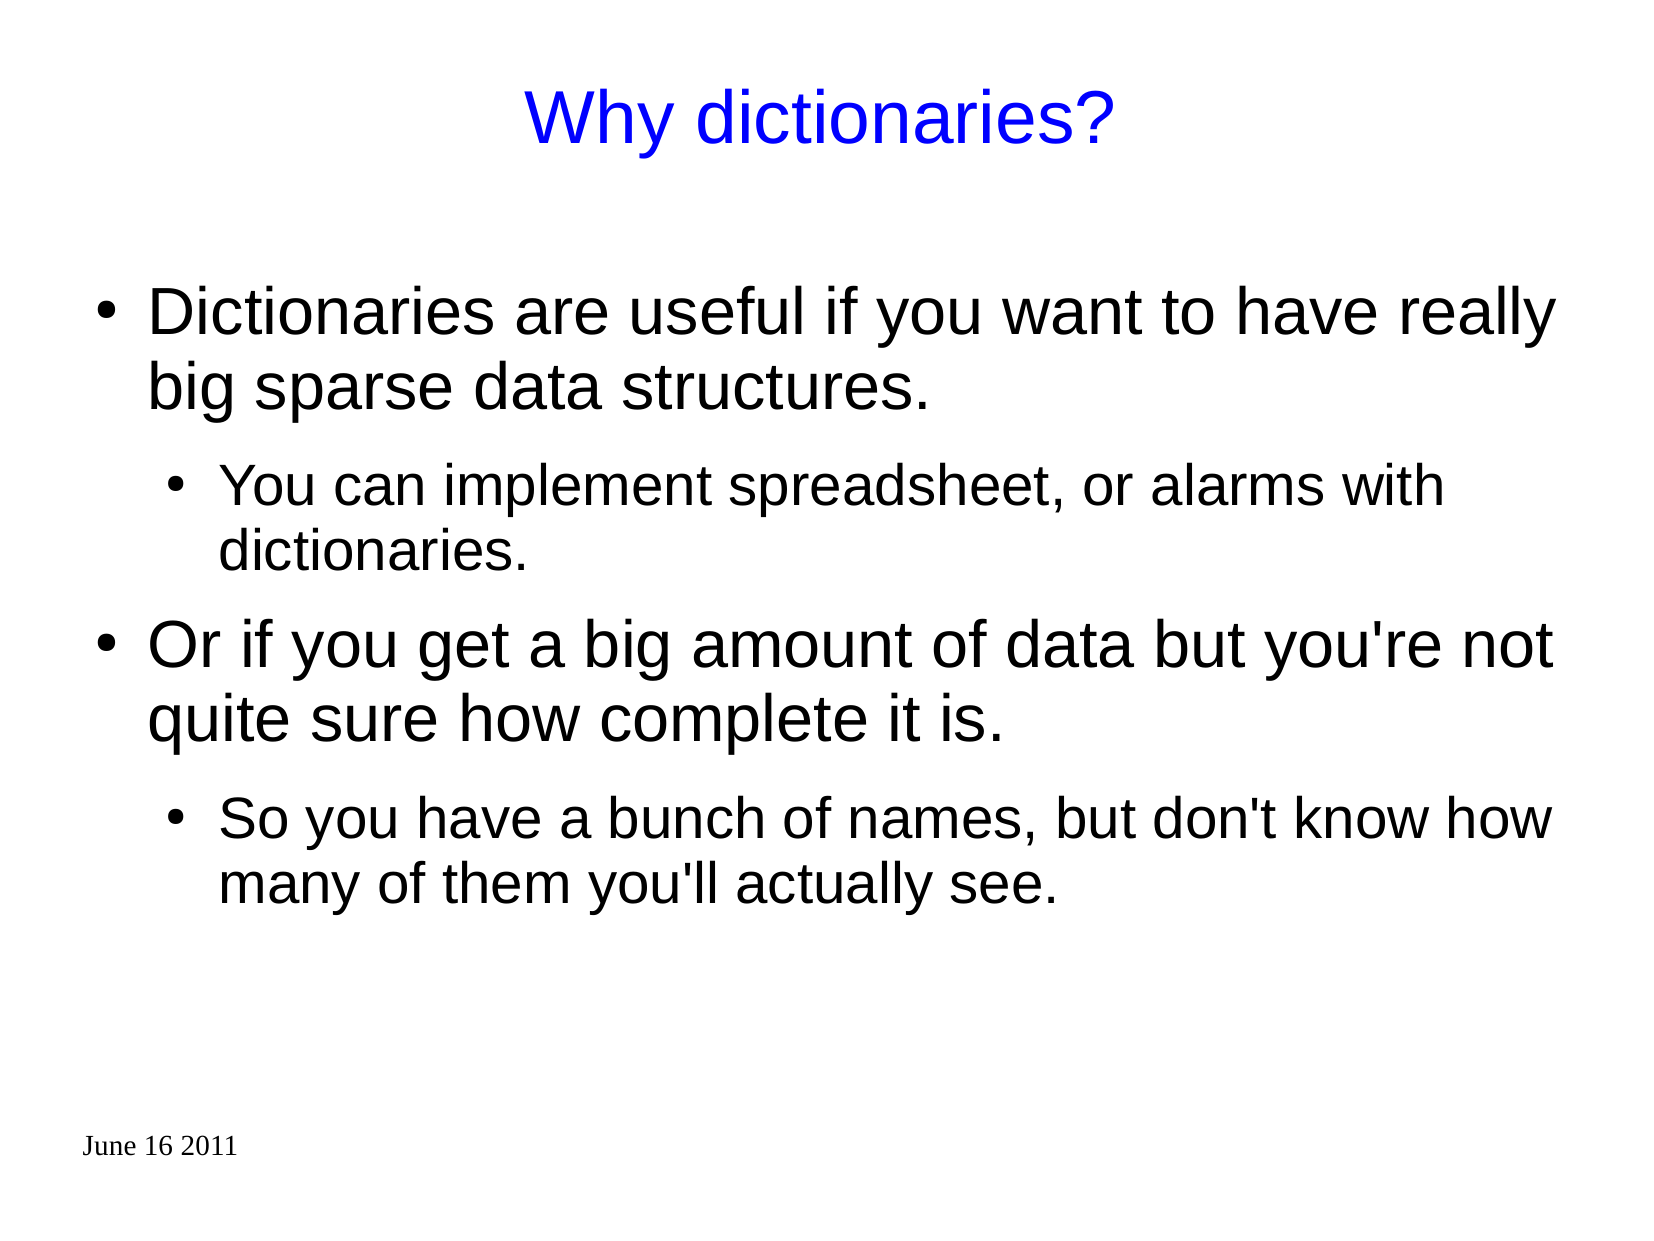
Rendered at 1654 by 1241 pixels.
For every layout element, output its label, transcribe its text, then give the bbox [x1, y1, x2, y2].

title Why dictionaries? [76, 58, 1565, 178]
list Dictionaries are useful if you want to have really big sparse data structures. You can implement spreadsheet, or alarms with dictionaries. Or if you get a big amount of data but you're not quite sure how complete it is. So you have a bunch of names, but don't know how many of them you'll actually see. [76, 274, 1565, 1093]
